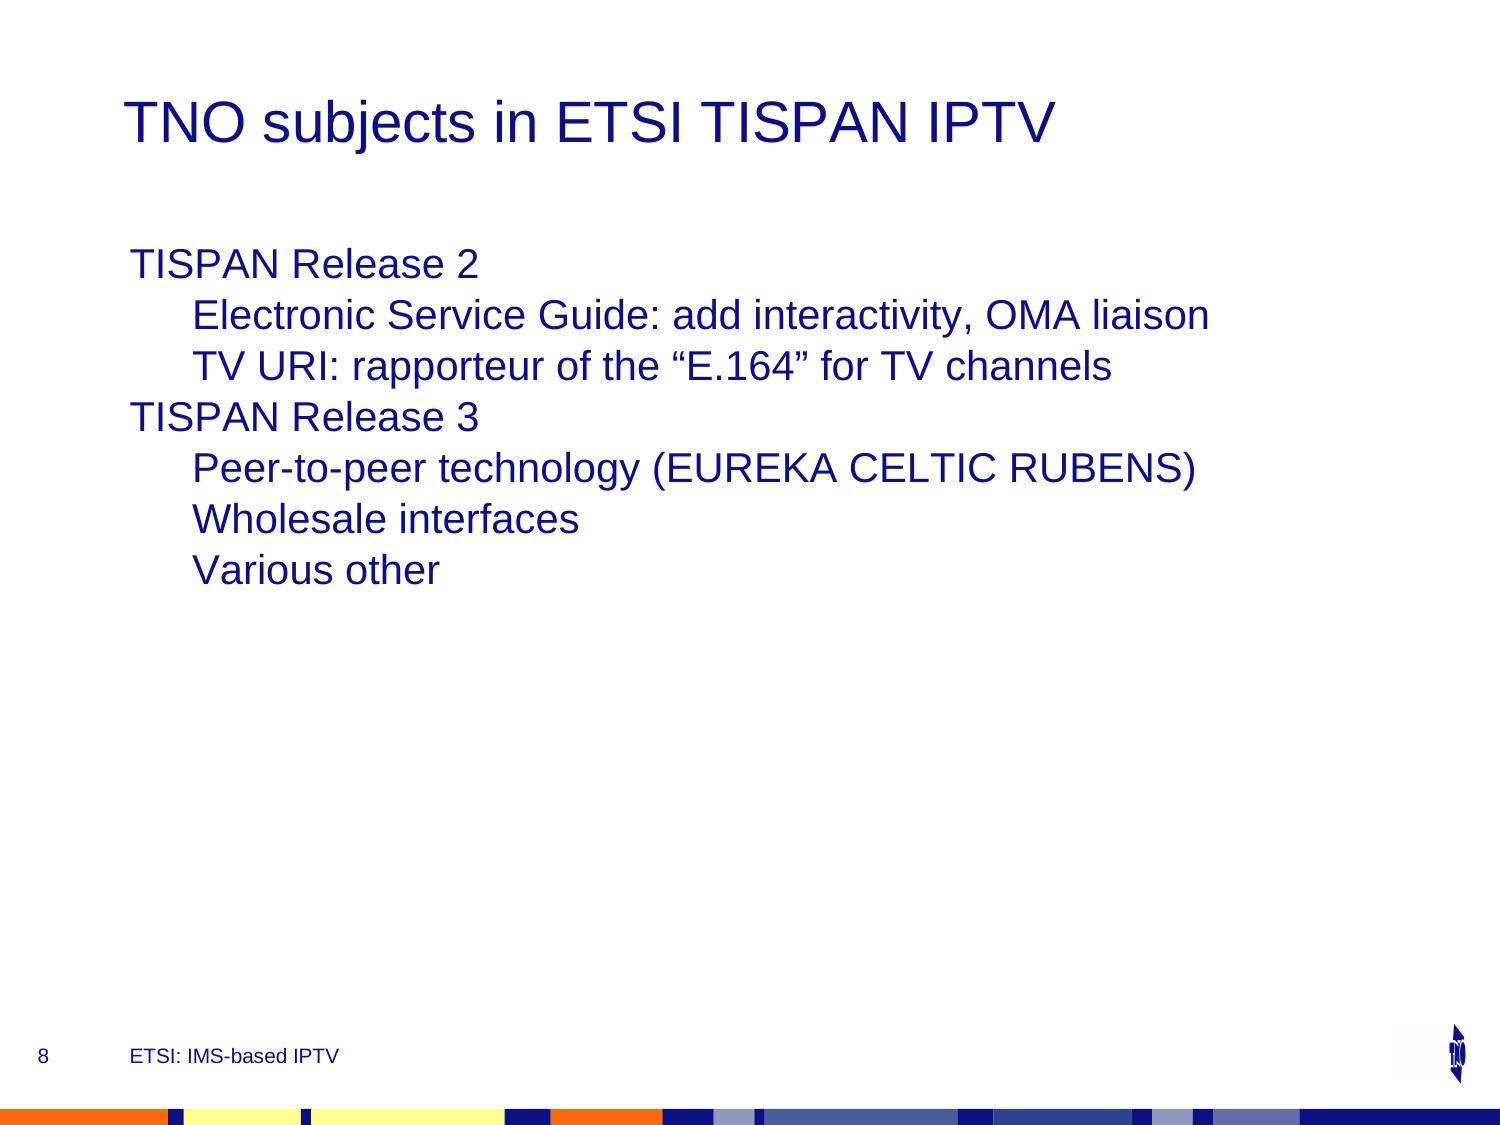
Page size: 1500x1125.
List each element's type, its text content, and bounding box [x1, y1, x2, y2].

list TISPAN Release 2 Electronic Service Guide: add interactivity, OMA liaison TV URI: rapporteur of the “E.164” for TV channels TISPAN Release 3 Peer-to-peer technology (EUREKA CELTIC RUBENS) Wholesale interfaces Various other [129, 235, 1370, 1012]
title TNO subjects in ETSI TISPAN IPTV [123, 90, 1364, 225]
